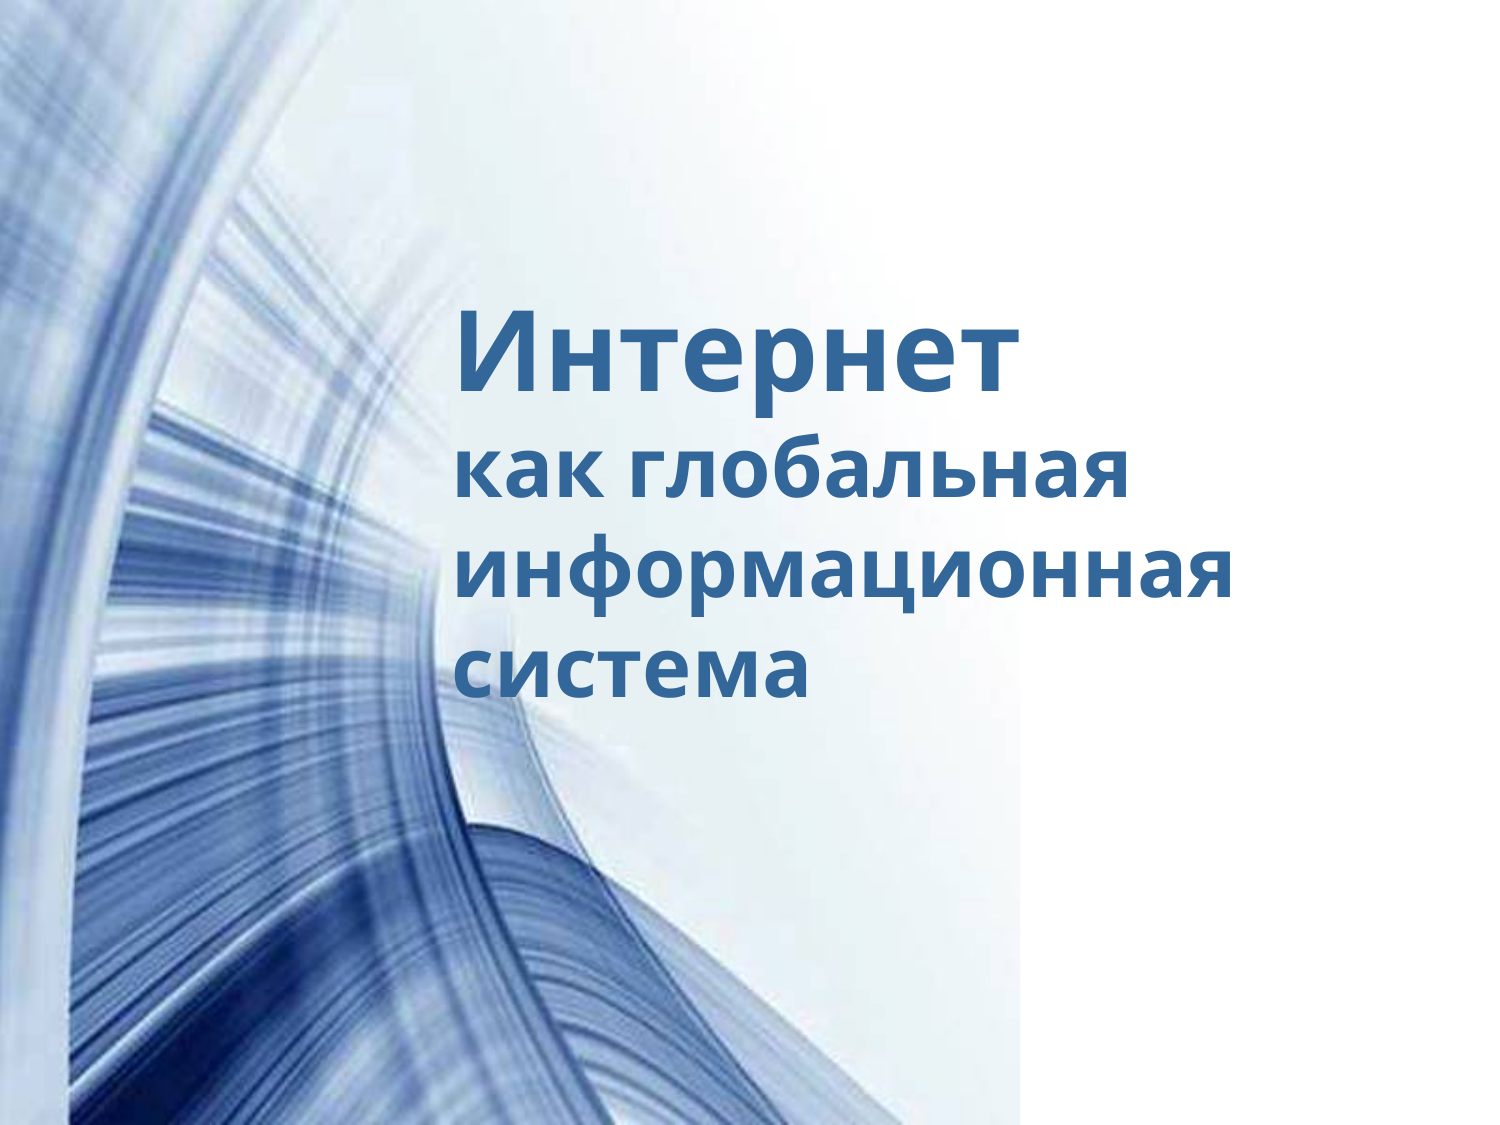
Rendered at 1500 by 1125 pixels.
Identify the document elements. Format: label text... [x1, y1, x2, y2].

text_box Интернет как глобальная информационная система [436, 271, 1253, 723]
picture [0, 0, 1500, 1125]
